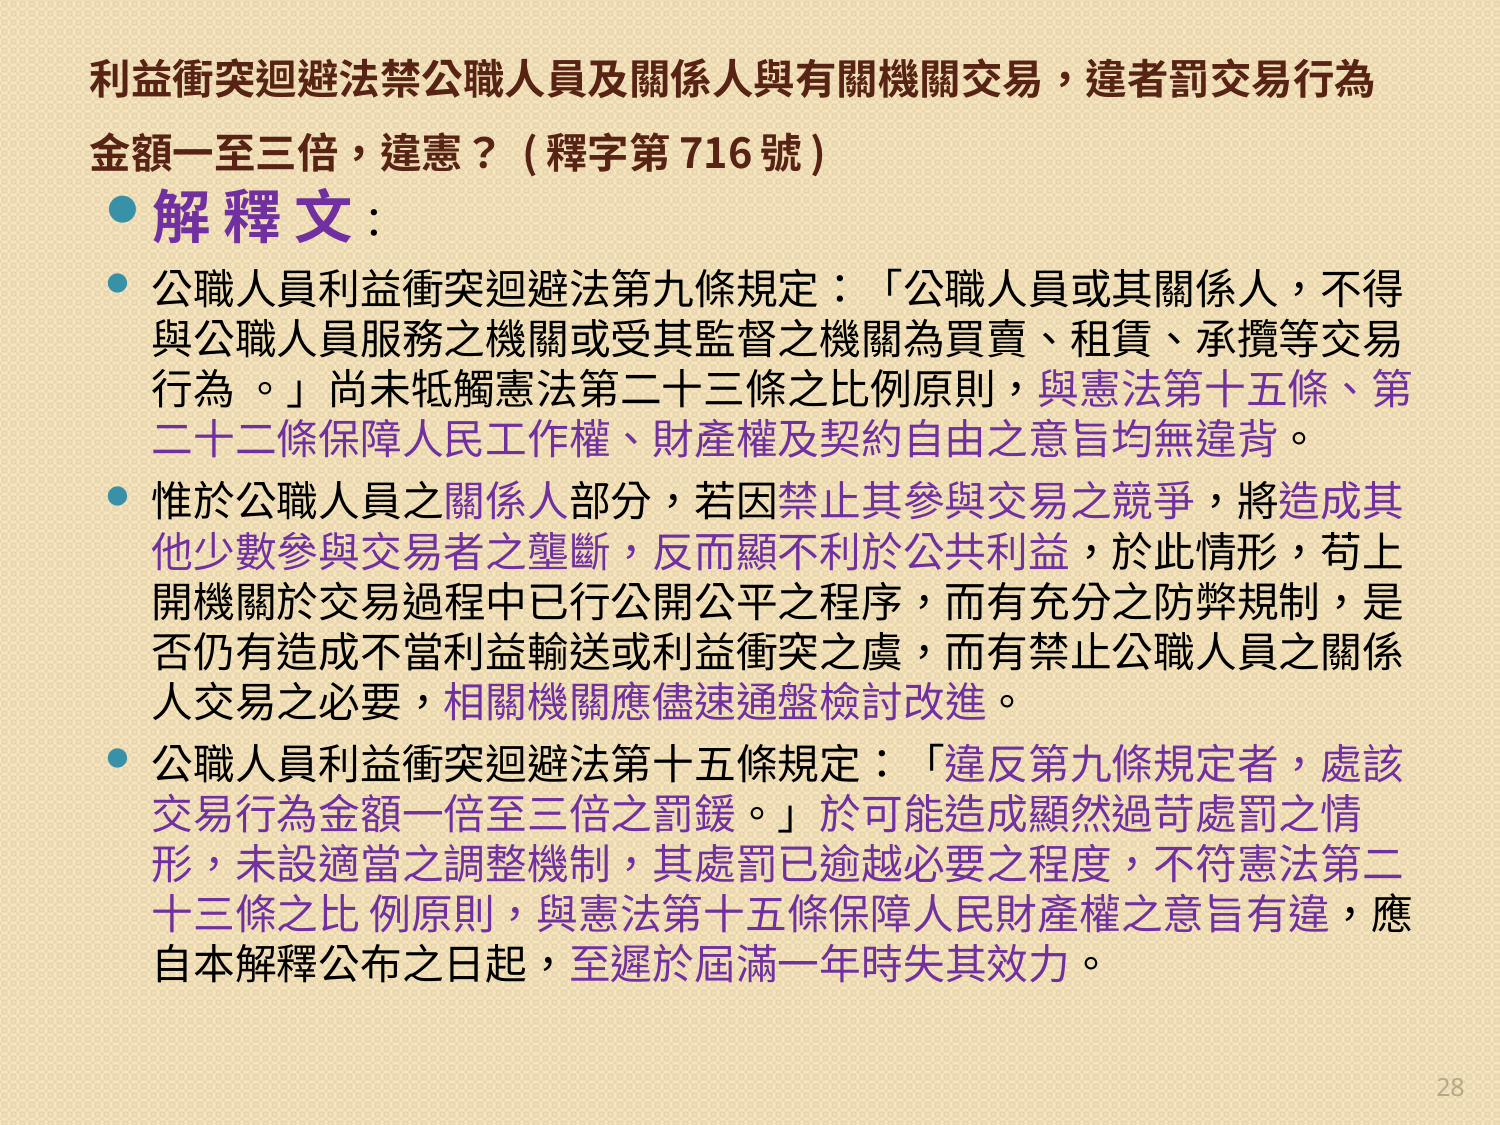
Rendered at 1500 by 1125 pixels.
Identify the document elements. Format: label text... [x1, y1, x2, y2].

picture [0, 0, 1500, 1125]
list 解 釋 文： 公職人員利益衝突迴避法第九條規定：「公職人員或其關係人，不得 與公職人員服務之機關或受其監督之機關為買賣、租賃、承攬等交易行為 。」尚未牴觸憲法第二十三條之比例原則，與憲法第十五條、第二十二條保障人民工作權、財產權及契約自由之意旨均無違背。 惟於公職人員之關係人部分，若因禁止其參與交易之競爭，將造成其他少數參與交易者之壟斷，反而顯不利於公共利益，於此情形，苟上開機關於交易過程中已行公開公平之程序，而有充分之防弊規制，是否仍有造成不當利益輸送或利益衝突之虞，而有禁止公職人員之關係人交易之必要，相關機關應儘速通盤檢討改進。 公職人員利益衝突迴避法第十五條規定：「違反第九條規定者，處該 交易行為金額一倍至三倍之罰鍰。」於可能造成顯然過苛處罰之情形，未設適當之調整機制，其處罰已逾越必要之程度，不符憲法第二十三條之比 例原則，與憲法第十五條保障人民財產權之意旨有違，應自本解釋公布之日起，至遲於屆滿一年時失其效力。 [76, 172, 1447, 1029]
title 利益衝突迴避法禁公職人員及關係人與有關機關交易，違者罰交易行為金額一至三倍，違憲？ (釋字第716號) [75, 19, 1424, 185]
slide_number <編號> [1413, 1034, 1488, 1113]
